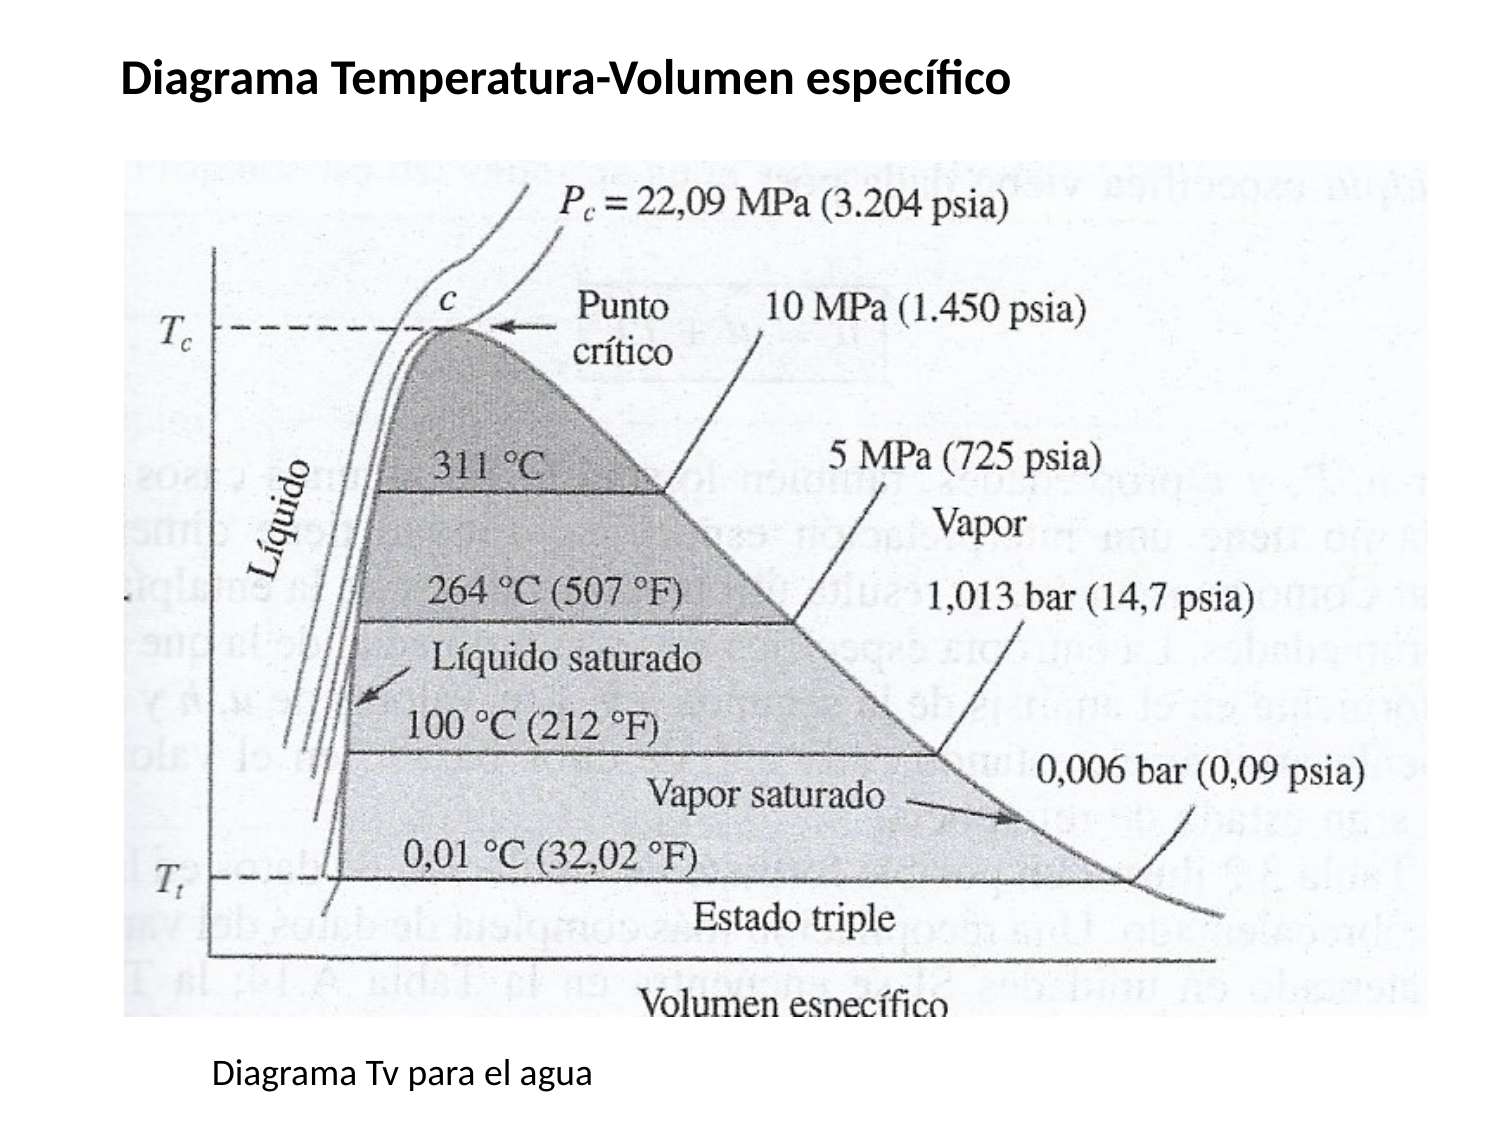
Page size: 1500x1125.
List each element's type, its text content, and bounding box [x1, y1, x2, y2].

text_box Diagrama Tv para el agua [197, 1040, 609, 1100]
text_box Diagrama Temperatura-Volumen específico [105, 37, 1028, 112]
picture [123, 160, 1428, 1017]
